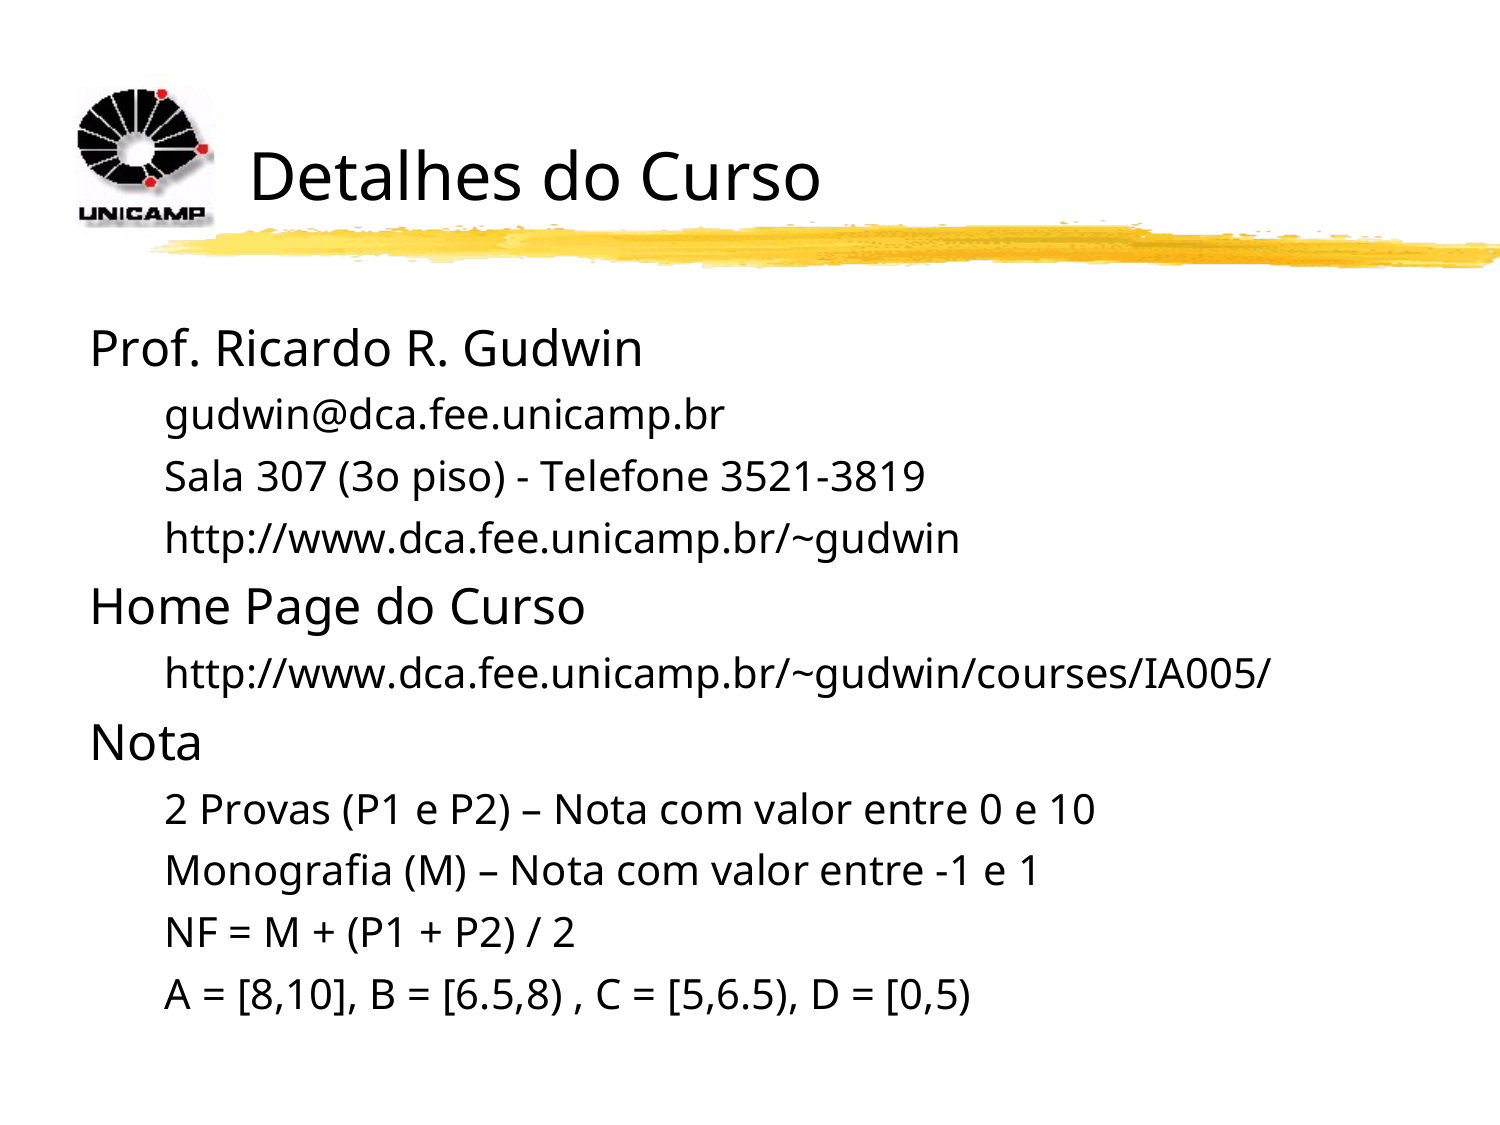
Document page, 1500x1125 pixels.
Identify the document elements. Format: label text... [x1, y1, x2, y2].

picture [75, 74, 1500, 279]
title Detalhes do Curso [233, 37, 1434, 225]
list Prof. Ricardo R. Gudwin gudwin@dca.fee.unicamp.br Sala 307 (3o piso) - Telefone 3521-3819 http://www.dca.fee.unicamp.br/~gudwin Home Page do Curso http://www.dca.fee.unicamp.br/~gudwin/courses/IA005/ Nota 2 Provas (P1 e P2) – Nota com valor entre 0 e 10 Monografia (M) – Nota com valor entre -1 e 1 NF = M + (P1 + P2) / 2 A = [8,10], B = [6.5,8) , C = [5,6.5), D = [0,5) [74, 309, 1417, 994]
